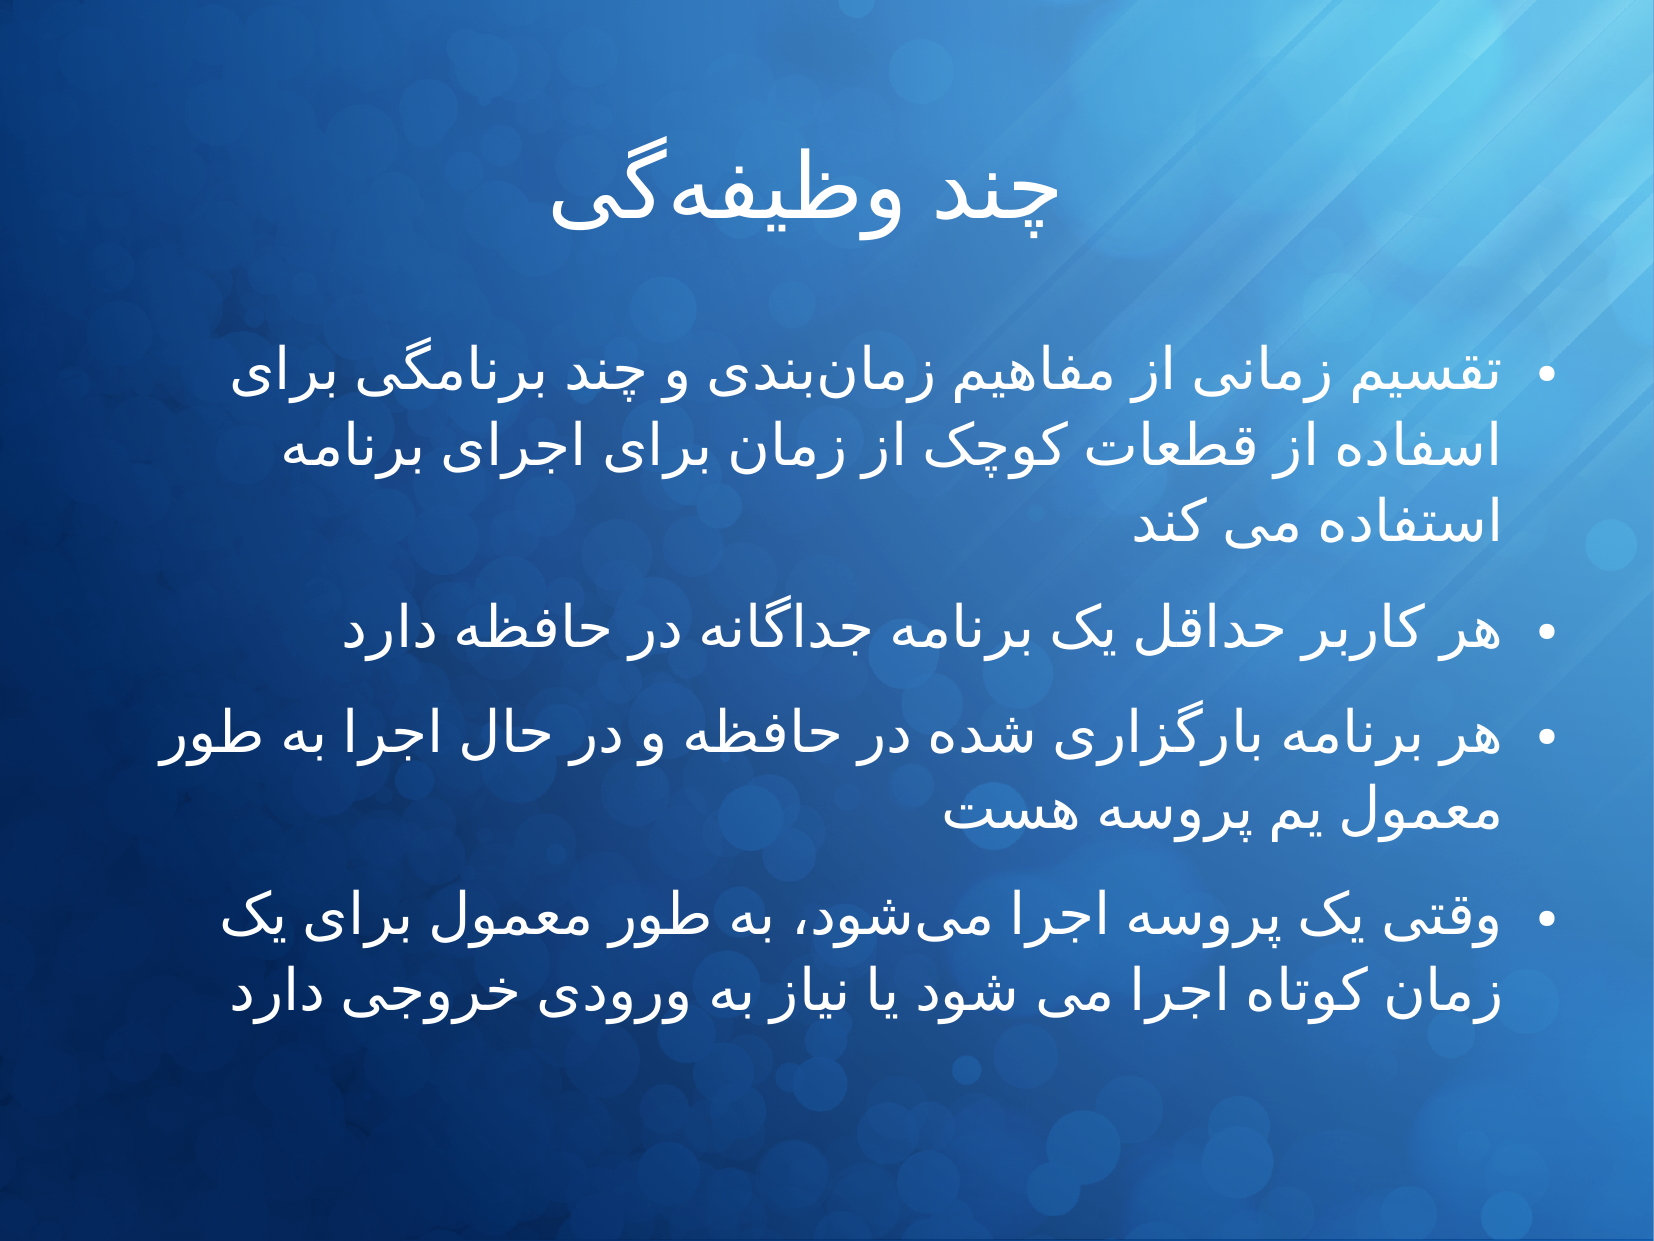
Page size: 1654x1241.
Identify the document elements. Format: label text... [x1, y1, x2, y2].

title چند وظیفه‌گی [112, 112, 1501, 281]
picture [0, 0, 1654, 1241]
list تقسیم زمانی از مفاهیم زمان‌بندی و چند برنامگی برای اسفاده از قطعات کوچک از زمان برای اجرای برنامه استفاده می کند هر کاربر حداقل یک برنامه جداگانه در حافظه دارد هر برنامه بارگزاری شده در حافظه و در حال اجرا به طور معمول یم پروسه هست وقتی یک پروسه اجرا می‌شود، به طور معمول برای یک زمان کوتاه اجرا می شود یا نیاز به ورودی خروجی دارد [122, 337, 1576, 1140]
